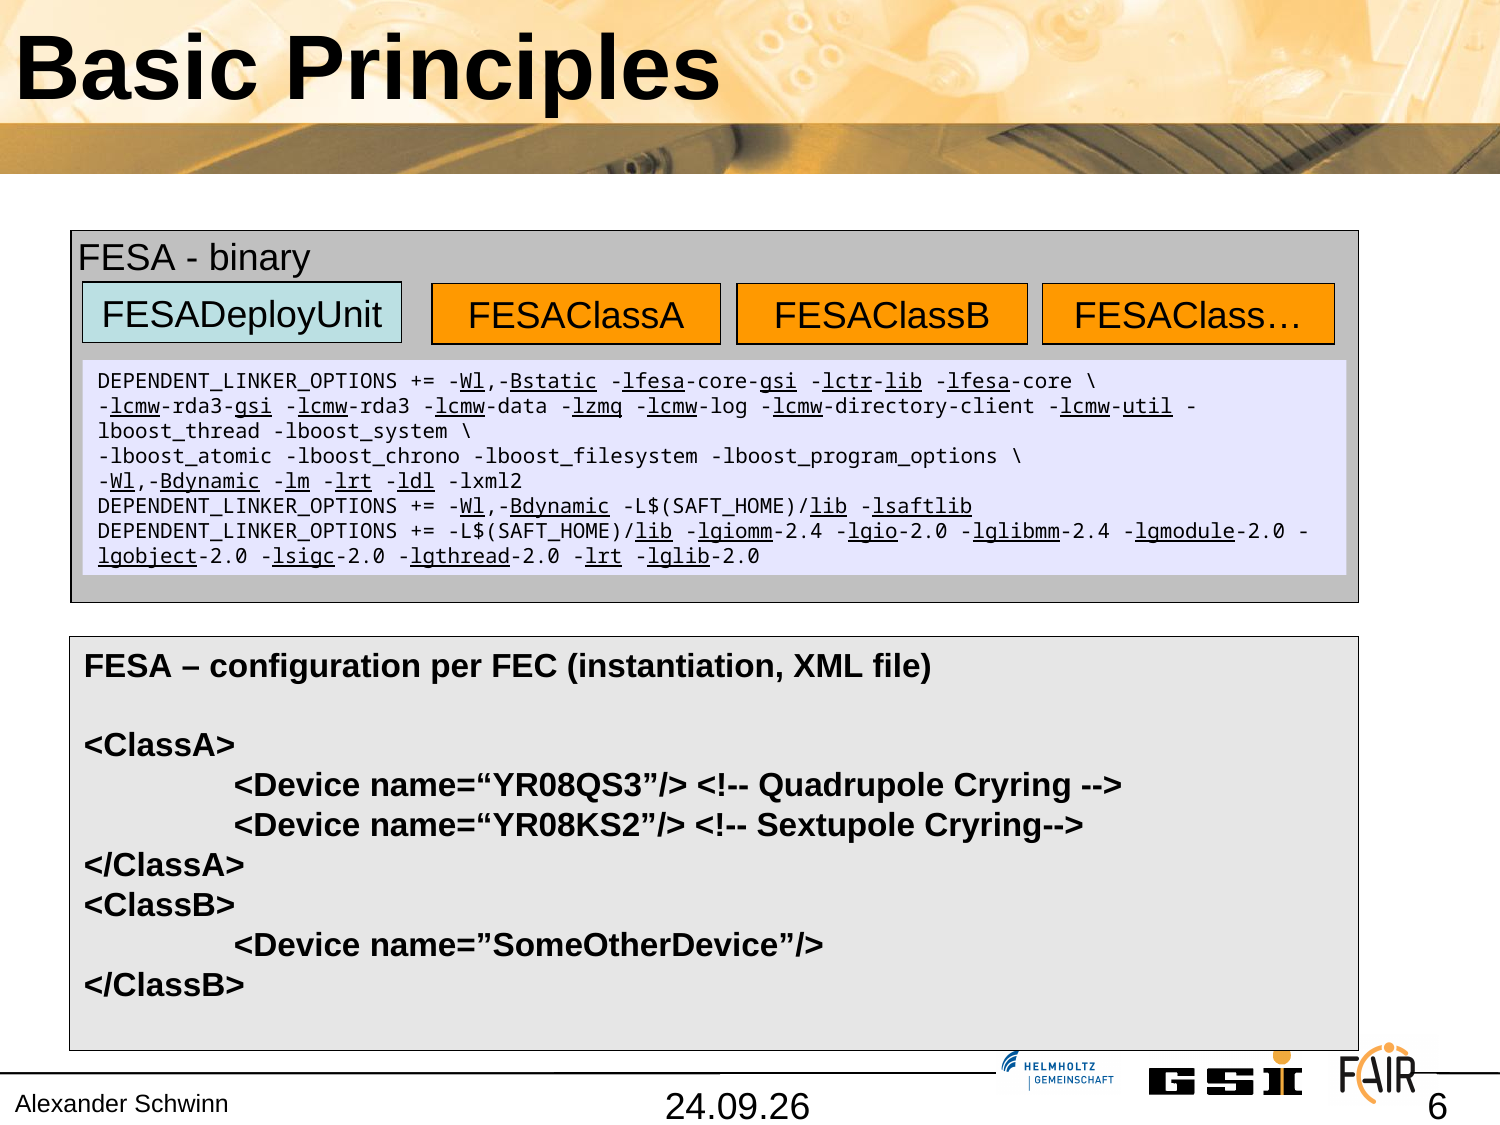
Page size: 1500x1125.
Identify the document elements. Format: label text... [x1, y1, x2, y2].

picture [996, 1051, 1121, 1095]
text_box [70, 230, 1359, 603]
text_box FESADeployUnit [82, 282, 402, 343]
text_box FESA – configuration per FEC (instantiation, XML file) <ClassA> <Device name=“YR08QS3”/> <!-- Quadrupole Cryring --> <Device name=“YR08KS2”/> <!-- Sextupole Cryring--> </ClassA> <ClassB> <Device name=”SomeOtherDevice”/> </ClassB> [69, 636, 1359, 1051]
text_box FESAClassA [432, 283, 721, 344]
text_box FESA - binary [62, 224, 326, 286]
text_box FESAClass… [1042, 283, 1335, 344]
picture [1432, 1096, 1439, 1105]
title Basic Principles [0, 0, 1500, 126]
text_box FESAClassB [736, 283, 1028, 345]
picture [0, 126, 1500, 175]
picture [1149, 1051, 1302, 1095]
text_box DEPENDENT_LINKER_OPTIONS += -Wl,-Bstatic -lfesa-core-gsi -lctr-lib -lfesa-core \ -lcmw-rda3-gsi -lcmw-rda3 -lcmw-data -lzmq -lcmw-log -lcmw-directory-client -lcmw-util -lboost_thread -lboost_system \ -lboost_atomic -lboost_chrono -lboost_filesystem -lboost_program_options \ -Wl,-Bdynamic -lm -lrt -ldl -lxml2 DEPENDENT_LINKER_OPTIONS += -Wl,-Bdynamic -L$(SAFT_HOME)/lib -lsaftlib DEPENDENT_LINKER_OPTIONS += -L$(SAFT_HOME)/lib -lgiomm-2.4 -lgio-2.0 -lglibmm-2.4 -lgmodule-2.0 -lgobject-2.0 -lsigc-2.0 -lgthread-2.0 -lrt -lglib-2.0 [82, 360, 1347, 575]
picture [1328, 1034, 1439, 1106]
